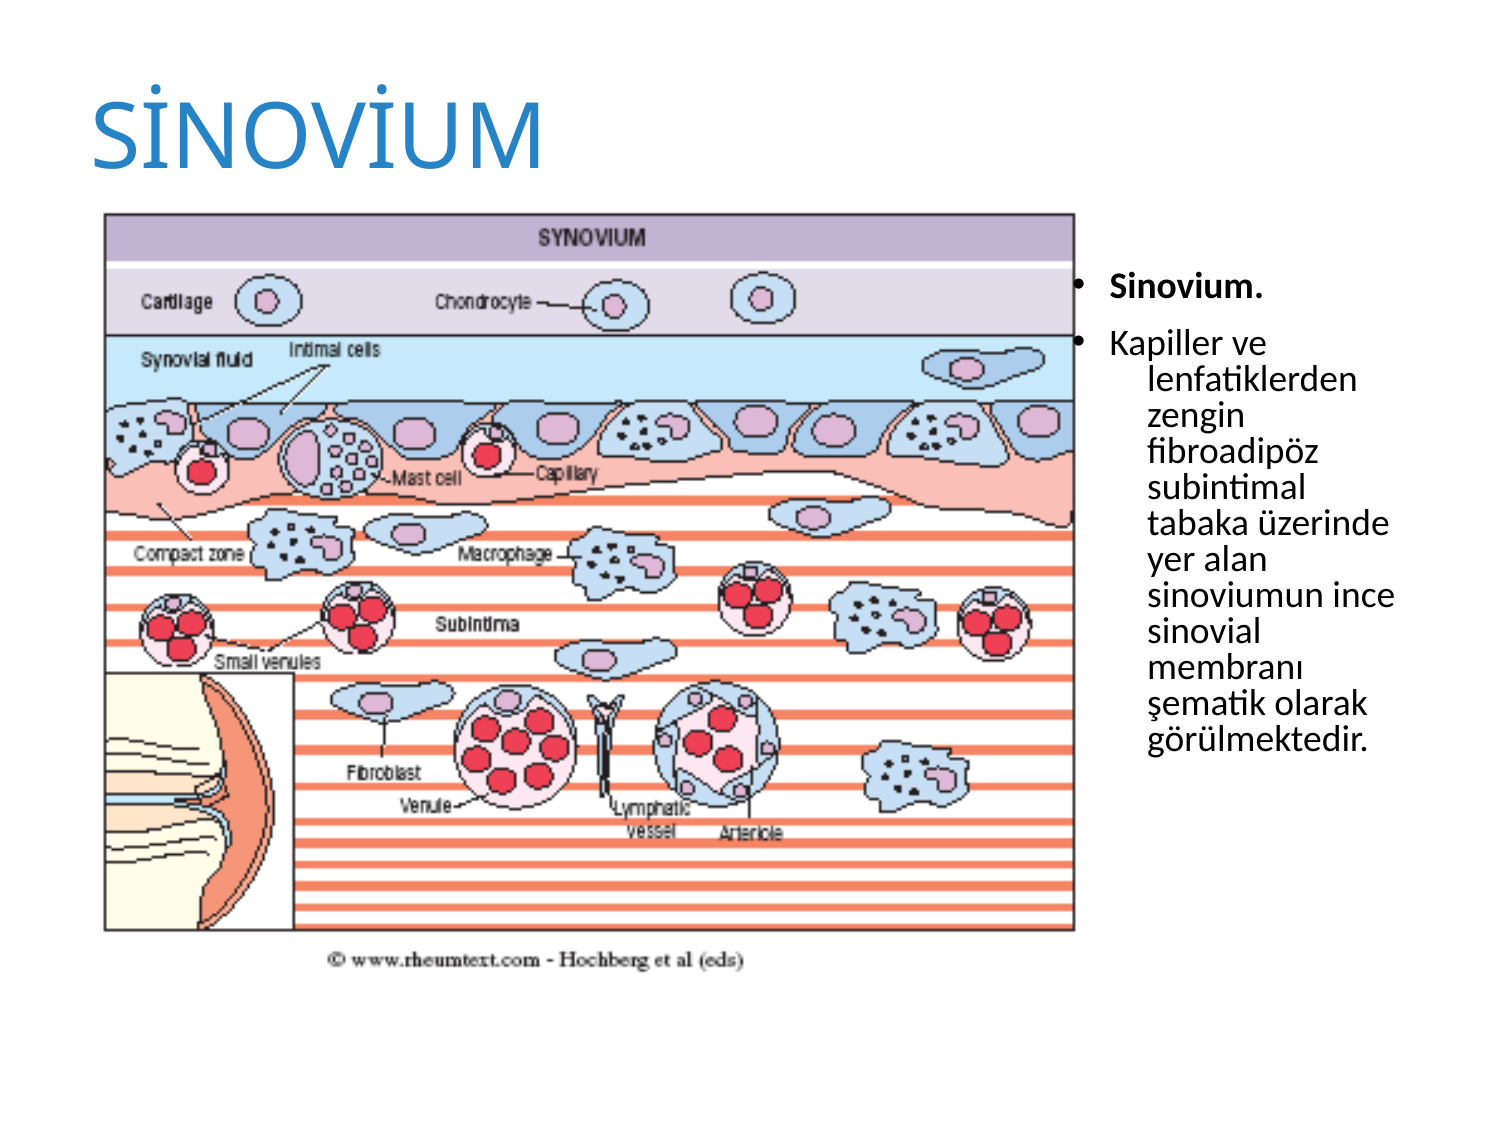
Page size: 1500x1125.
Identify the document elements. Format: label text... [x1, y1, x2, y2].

chart [102, 209, 1081, 975]
list Sinovium. Kapiller ve lenfatiklerden zengin fibroadipöz subintimal tabaka üzerinde yer alan sinoviumun ince sinovial membranı şematik olarak görülmektedir. [1057, 262, 1426, 847]
title SİNOVİUM [75, 45, 1426, 233]
